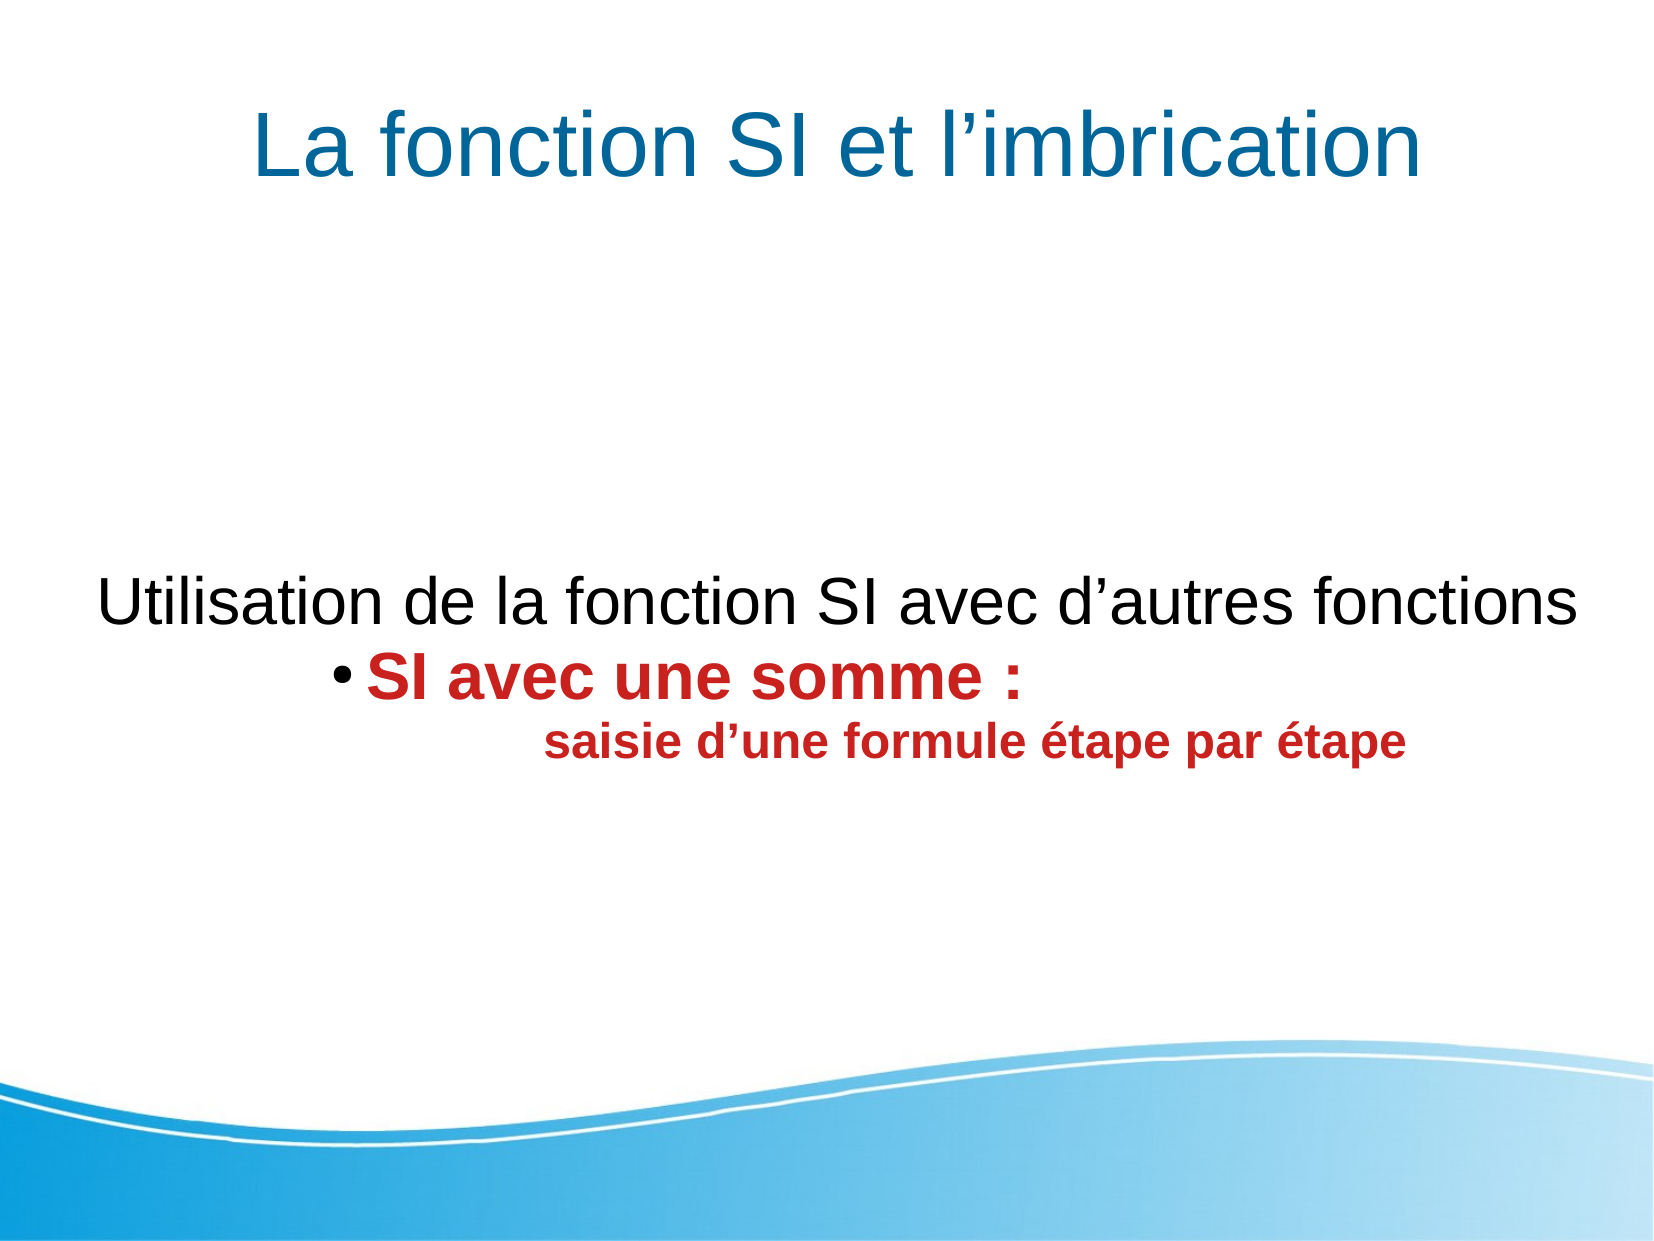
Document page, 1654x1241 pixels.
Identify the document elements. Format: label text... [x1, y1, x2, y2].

picture [0, 1039, 1654, 1241]
subtitle Utilisation de la fonction SI avec d’autres fonctions SI avec une somme : saisie d’une formule étape par étape [94, 307, 1583, 1027]
title La fonction SI et l’imbrication [94, 40, 1583, 249]
